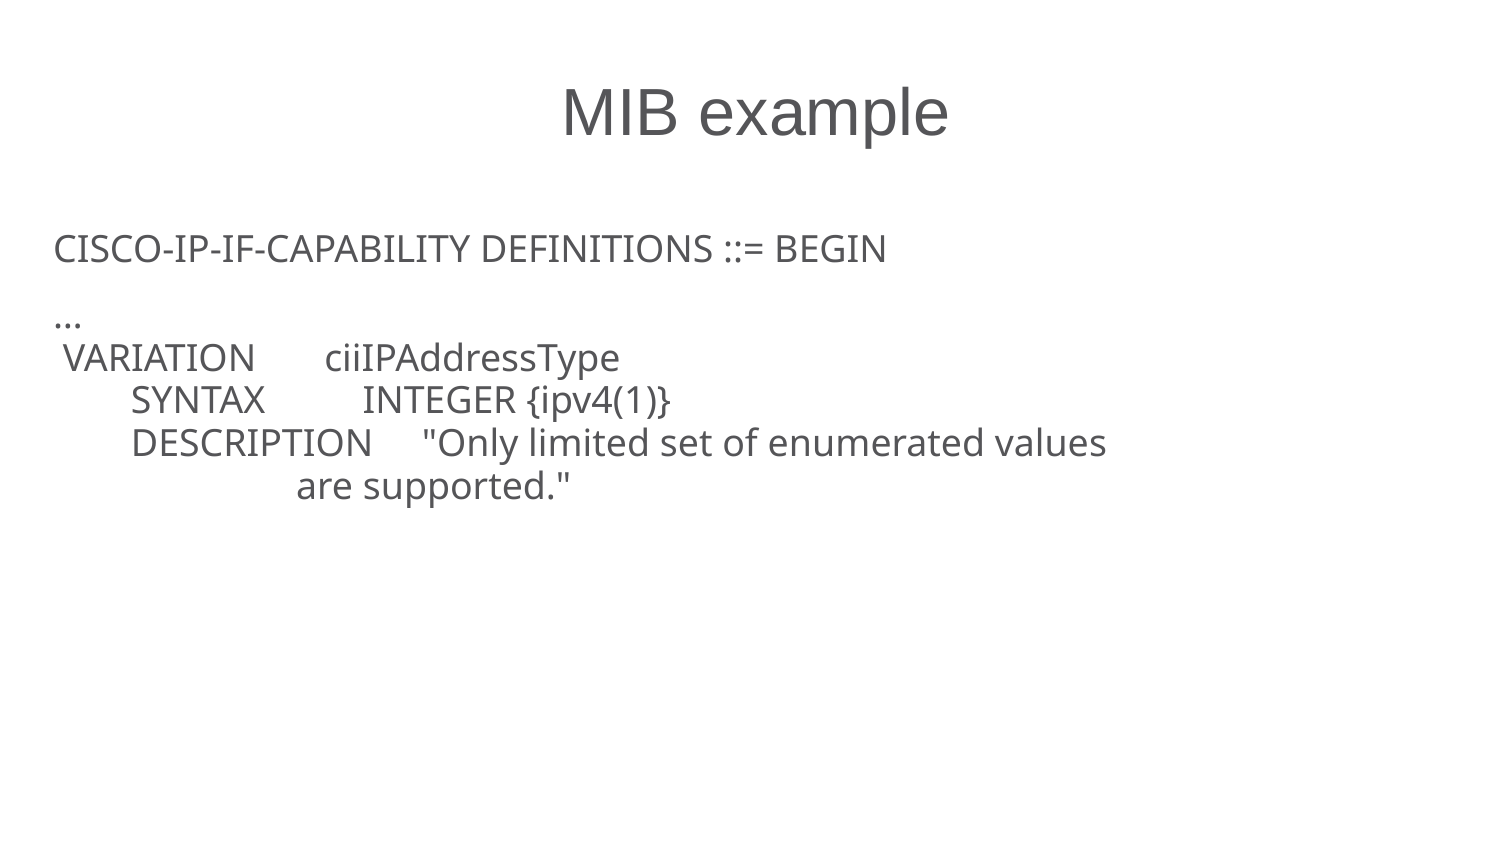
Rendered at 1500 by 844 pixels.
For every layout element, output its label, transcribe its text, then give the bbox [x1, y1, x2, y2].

list CISCO-IP-IF-CAPABILITY DEFINITIONS ::= BEGIN … VARIATION ciiIPAddressType SYNTAX INTEGER {ipv4(1)} DESCRIPTION "Only limited set of enumerated values are supported." [19, 221, 1500, 741]
title MIB example [71, 55, 1441, 177]
